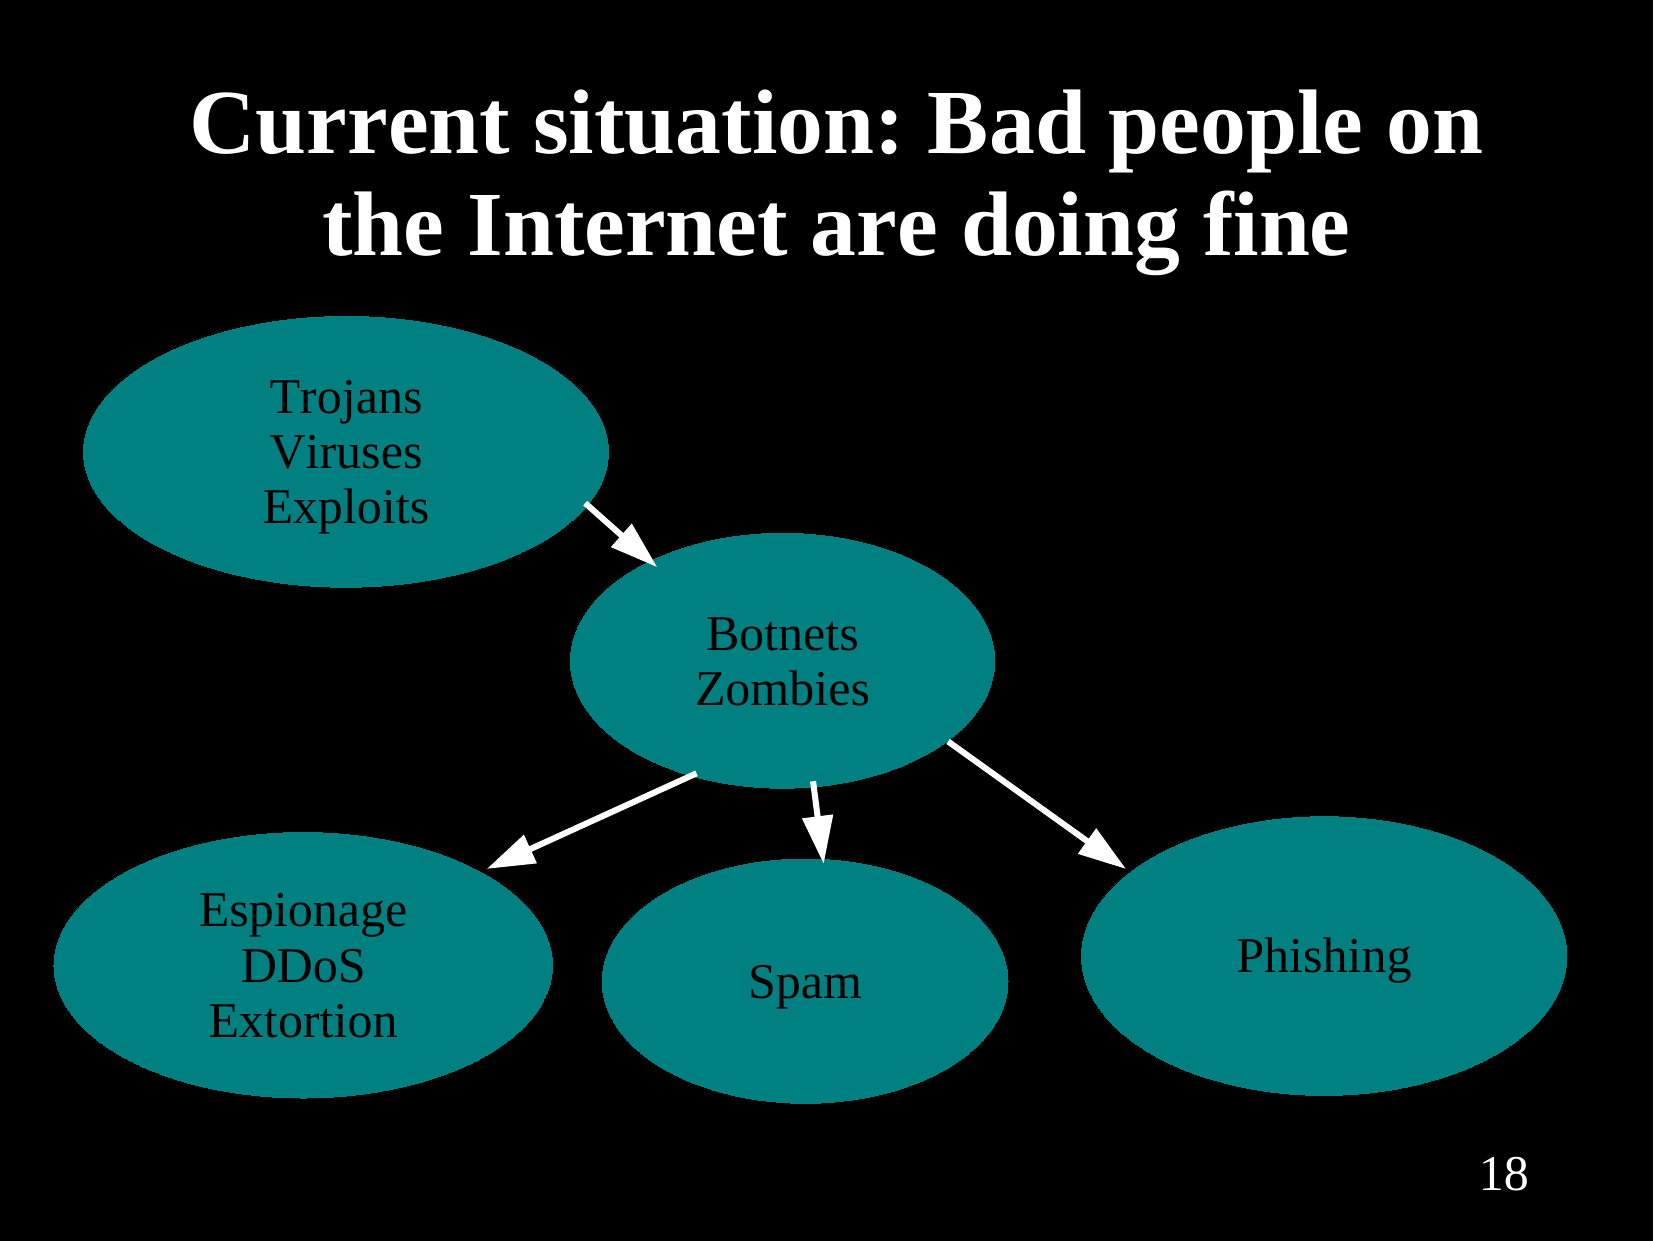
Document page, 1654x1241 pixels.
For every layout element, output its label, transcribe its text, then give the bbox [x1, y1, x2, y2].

text_box Botnets Zombies [569, 532, 996, 790]
text_box Phishing [1080, 815, 1568, 1097]
text_box Espionage DDoS Extortion [52, 831, 554, 1100]
text_box Spam [601, 858, 1010, 1105]
text_box Trojans Viruses Exploits [82, 315, 610, 589]
title Current situation: Bad people on the Internet are doing fine [179, 53, 1496, 294]
